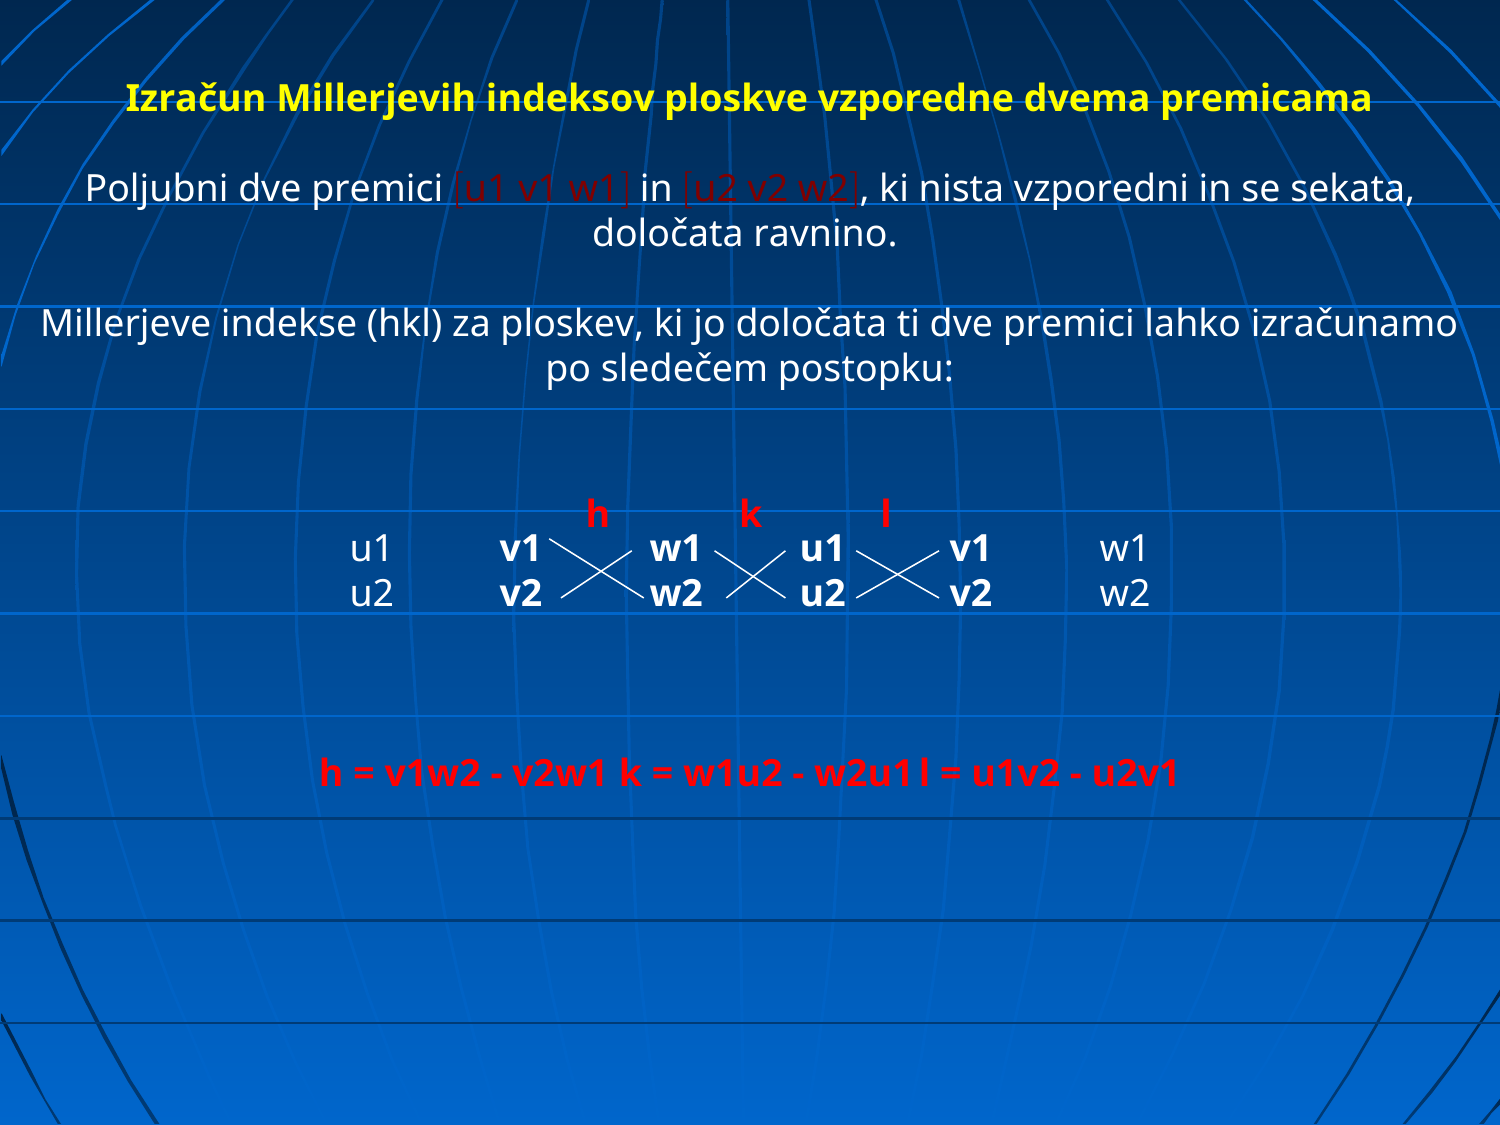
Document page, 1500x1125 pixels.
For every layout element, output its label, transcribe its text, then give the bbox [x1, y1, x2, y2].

text_box h [570, 482, 626, 543]
text_box l [865, 482, 907, 543]
text_box k [724, 482, 778, 543]
text_box Izračun Millerjevih indeksov ploskve vzporedne dvema premicama Poljubni dve premici u1 v1 w1 in u2 v2 w2, ki nista vzporedni in se sekata, določata ravnino. Millerjeve indekse (hkl) za ploskev, ki jo določata ti dve premici lahko izračunamo po sledečem postopku: u1 v1 w1 u1 v1 w1 u2 v2 w2 u2 v2 w2 h = v1w2 - v2w1 k = w1u2 - w2u1 l = u1v2 - u2v1 [0, 66, 1500, 802]
